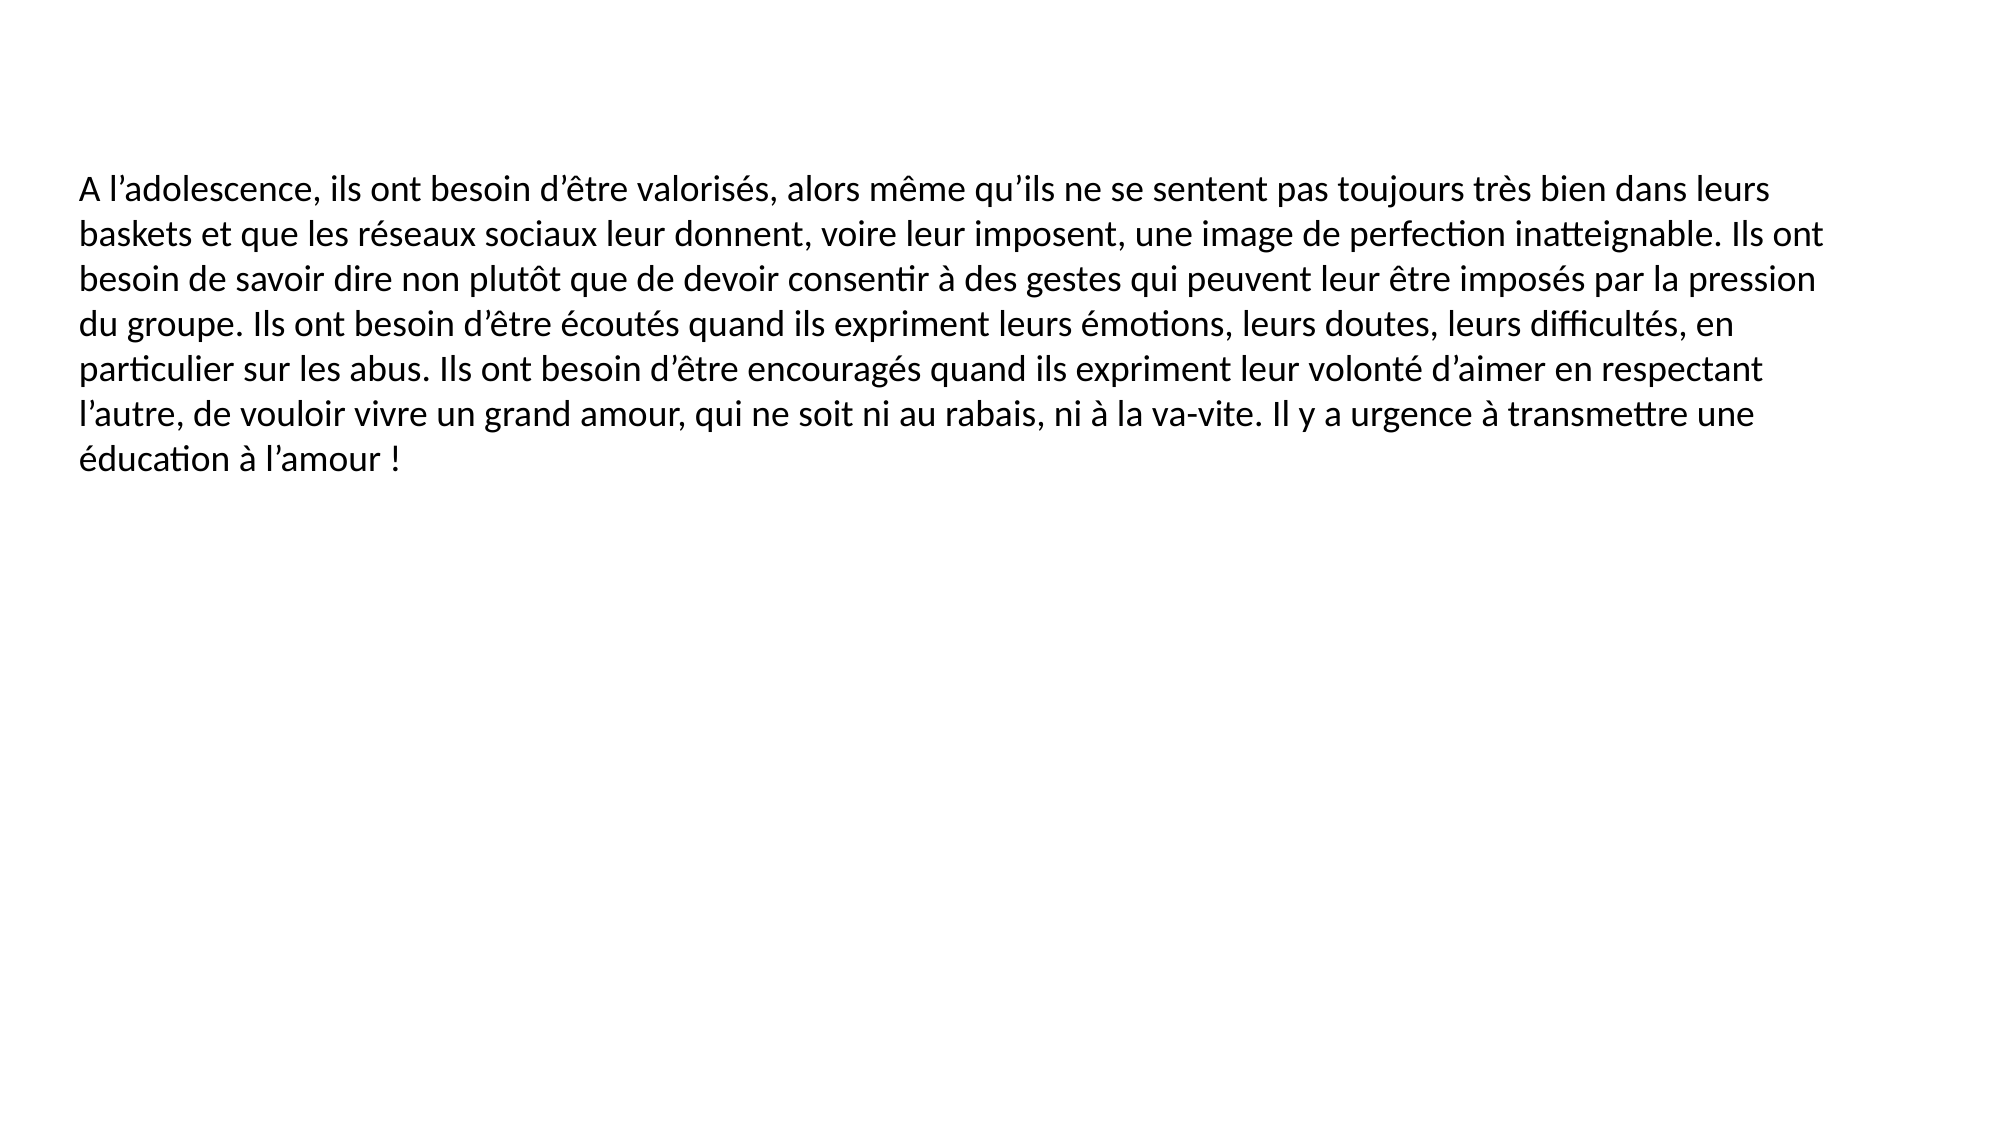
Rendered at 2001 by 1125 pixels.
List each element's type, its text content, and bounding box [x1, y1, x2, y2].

text_box A l’adolescence, ils ont besoin d’être valorisés, alors même qu’ils ne se sentent pas toujours très bien dans leurs baskets et que les réseaux sociaux leur donnent, voire leur imposent, une image de perfection inatteignable. Ils ont besoin de savoir dire non plutôt que de devoir consentir à des gestes qui peuvent leur être imposés par la pression du groupe. Ils ont besoin d’être écoutés quand ils expriment leurs émotions, leurs doutes, leurs difficultés, en particulier sur les abus. Ils ont besoin d’être encouragés quand ils expriment leur volonté d’aimer en respectant l’autre, de vouloir vivre un grand amour, qui ne soit ni au rabais, ni à la va-vite. Il y a urgence à transmettre une éducation à l’amour ! [64, 156, 1858, 490]
